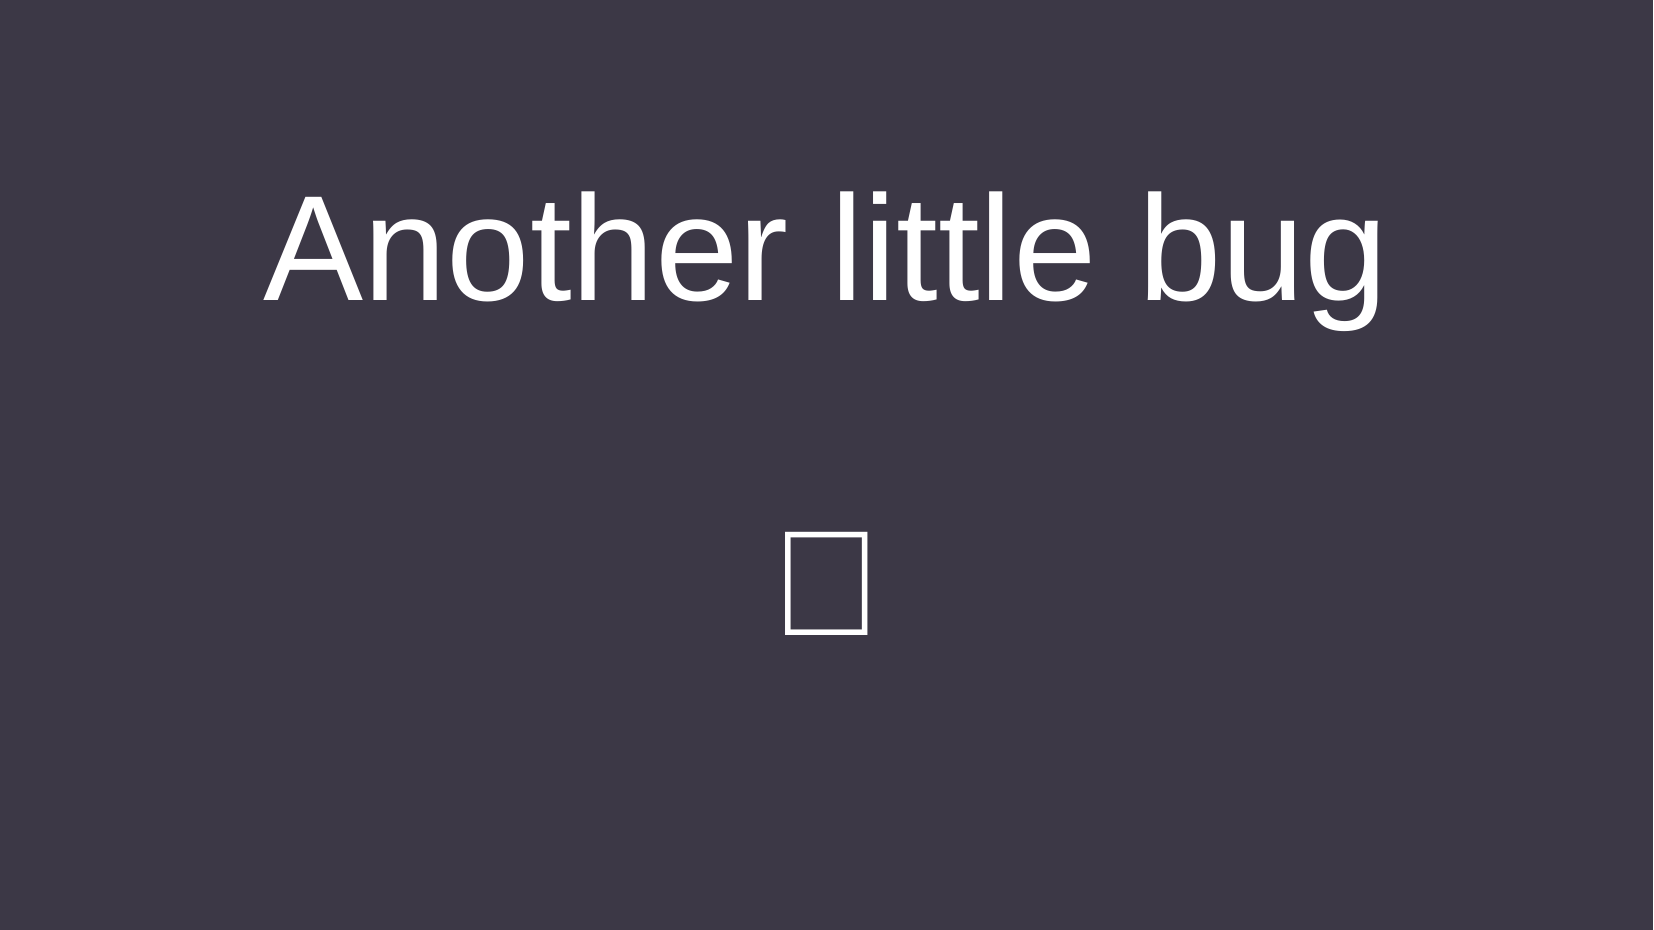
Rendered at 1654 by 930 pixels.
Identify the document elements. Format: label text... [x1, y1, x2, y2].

text_box Another little bug 🐞 [0, 157, 1653, 675]
